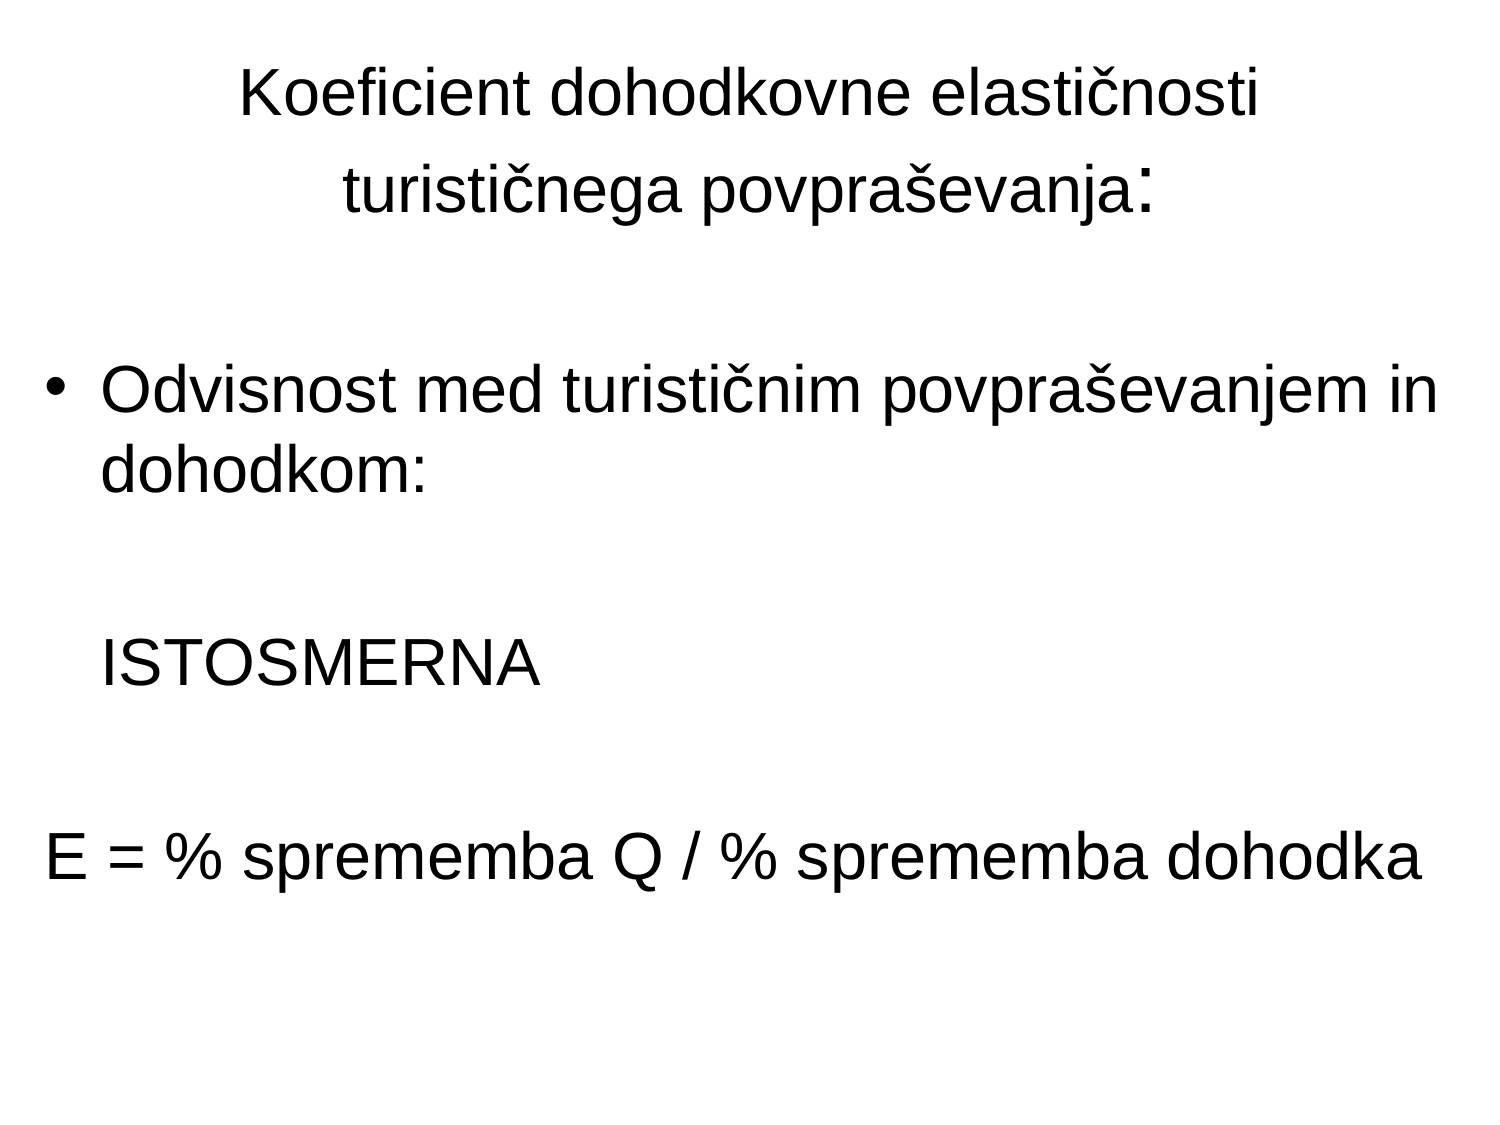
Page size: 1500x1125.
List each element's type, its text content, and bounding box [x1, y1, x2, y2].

list Odvisnost med turističnim povpraševanjem in dohodkom: ISTOSMERNA E = % sprememba Q / % sprememba dohodka [29, 337, 1471, 1005]
title Koeficient dohodkovne elastičnosti turističnega povpraševanja: [75, 41, 1426, 237]
